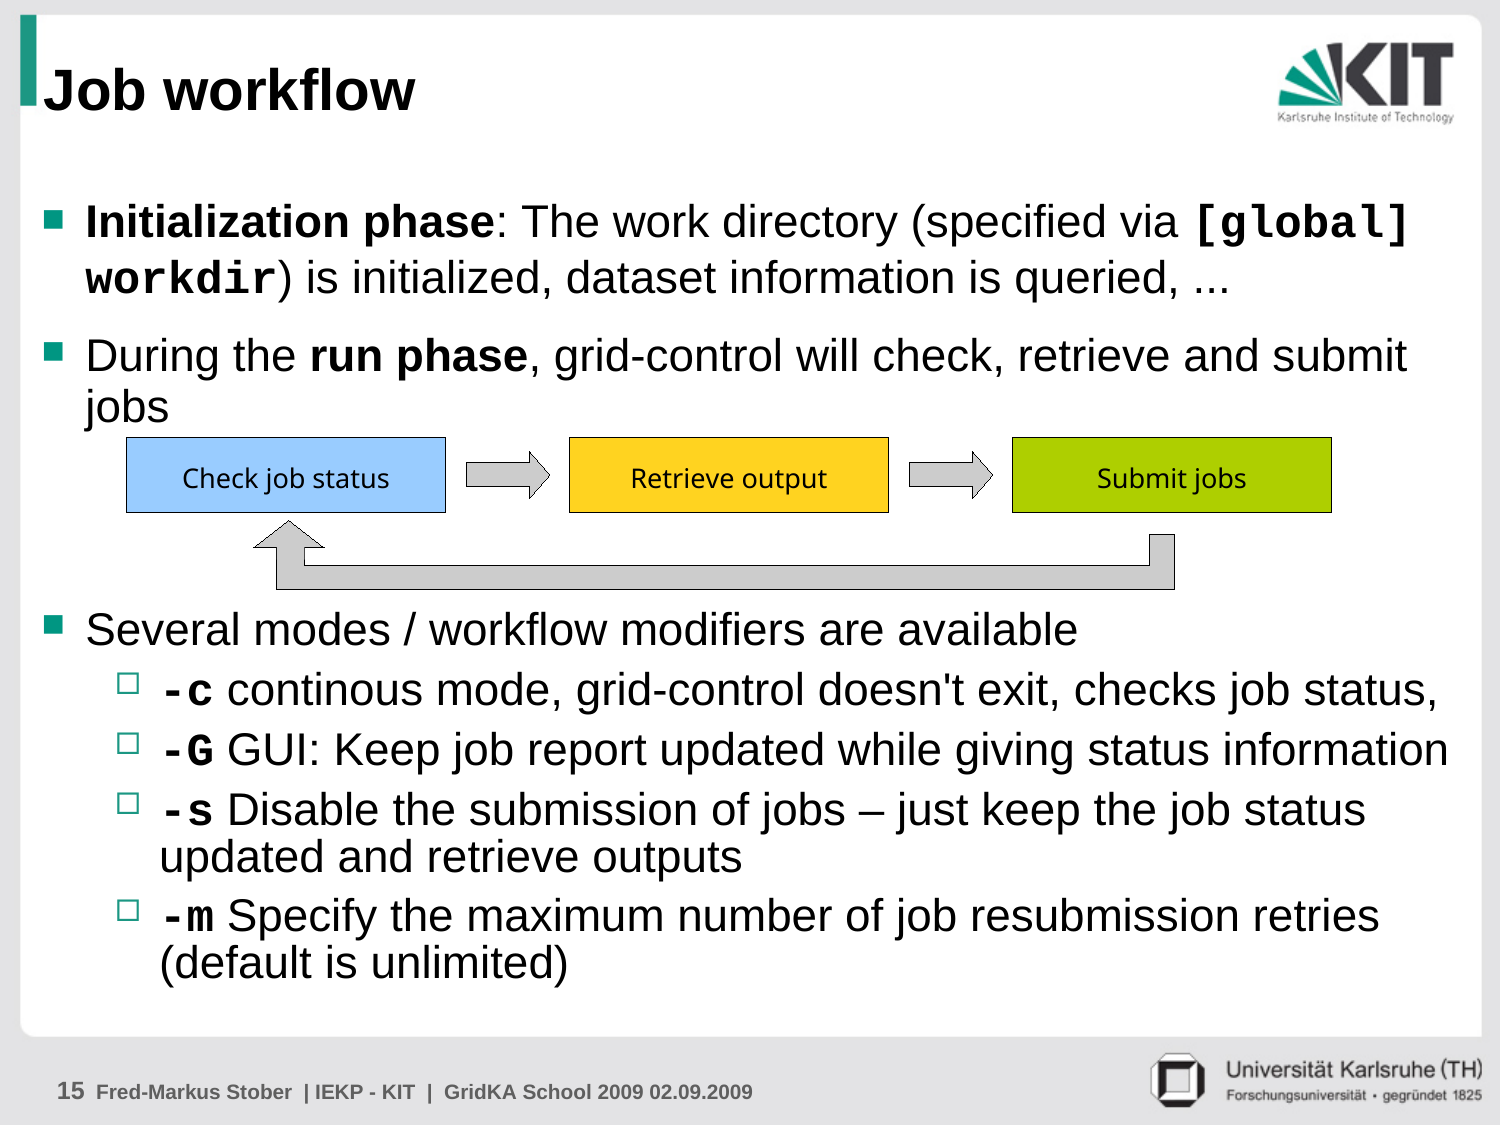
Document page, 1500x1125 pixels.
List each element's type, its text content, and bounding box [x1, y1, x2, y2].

text_box Submit jobs [1012, 437, 1332, 513]
title Job workflow [43, 40, 1241, 141]
text_box Retrieve output [569, 437, 889, 513]
text_box [909, 451, 993, 499]
text_box [466, 451, 550, 499]
text_box [253, 520, 1175, 590]
picture [0, 0, 1500, 1125]
list Initialization phase: The work directory (specified via [global] workdir) is initialized, dataset information is queried, ... During the run phase, grid-control will check, retrieve and submit jobs Several modes / workflow modifiers are available -c continous mode, grid-control doesn't exit, checks job status, -G GUI: Keep job report updated while giving status information -s Disable the submission of jobs – just keep the job status updated and retrieve outputs -m Specify the maximum number of job resubmission retries (default is unlimited) [41, 196, 1459, 1012]
text_box Check job status [126, 437, 446, 513]
